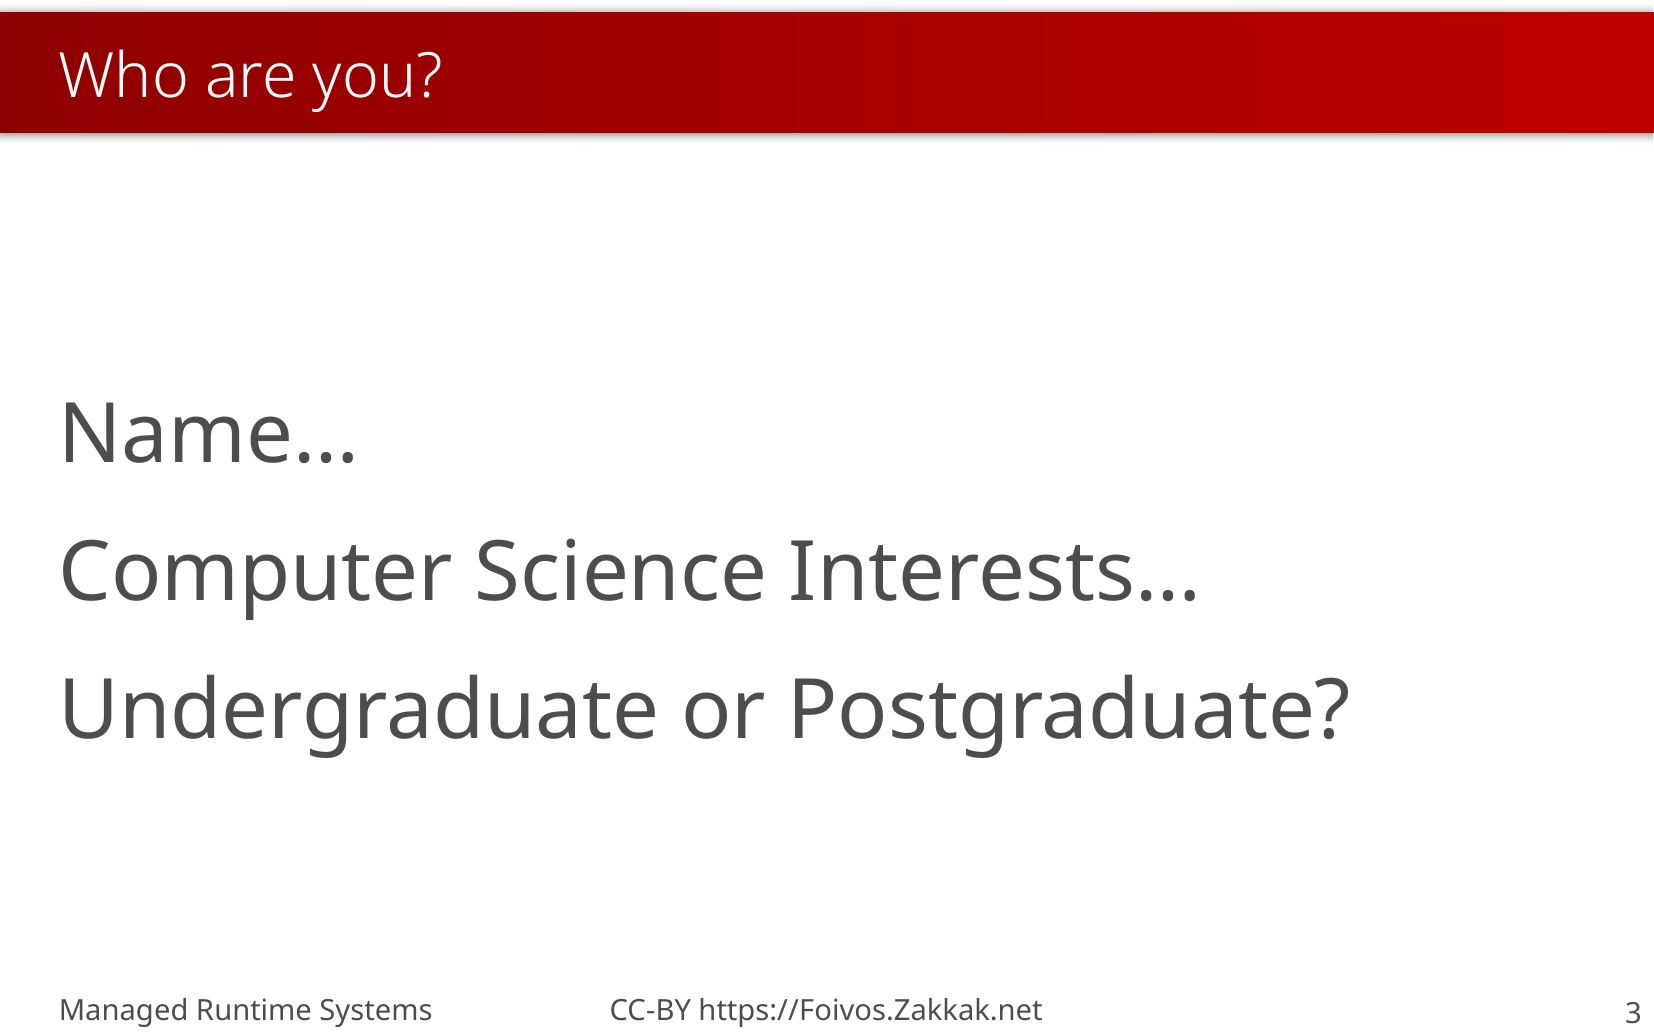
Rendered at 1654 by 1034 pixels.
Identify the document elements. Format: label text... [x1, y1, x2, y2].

list Name… Computer Science Interests… Undergraduate or Postgraduate? [58, 177, 1594, 960]
title Who are you? [58, 7, 1329, 139]
